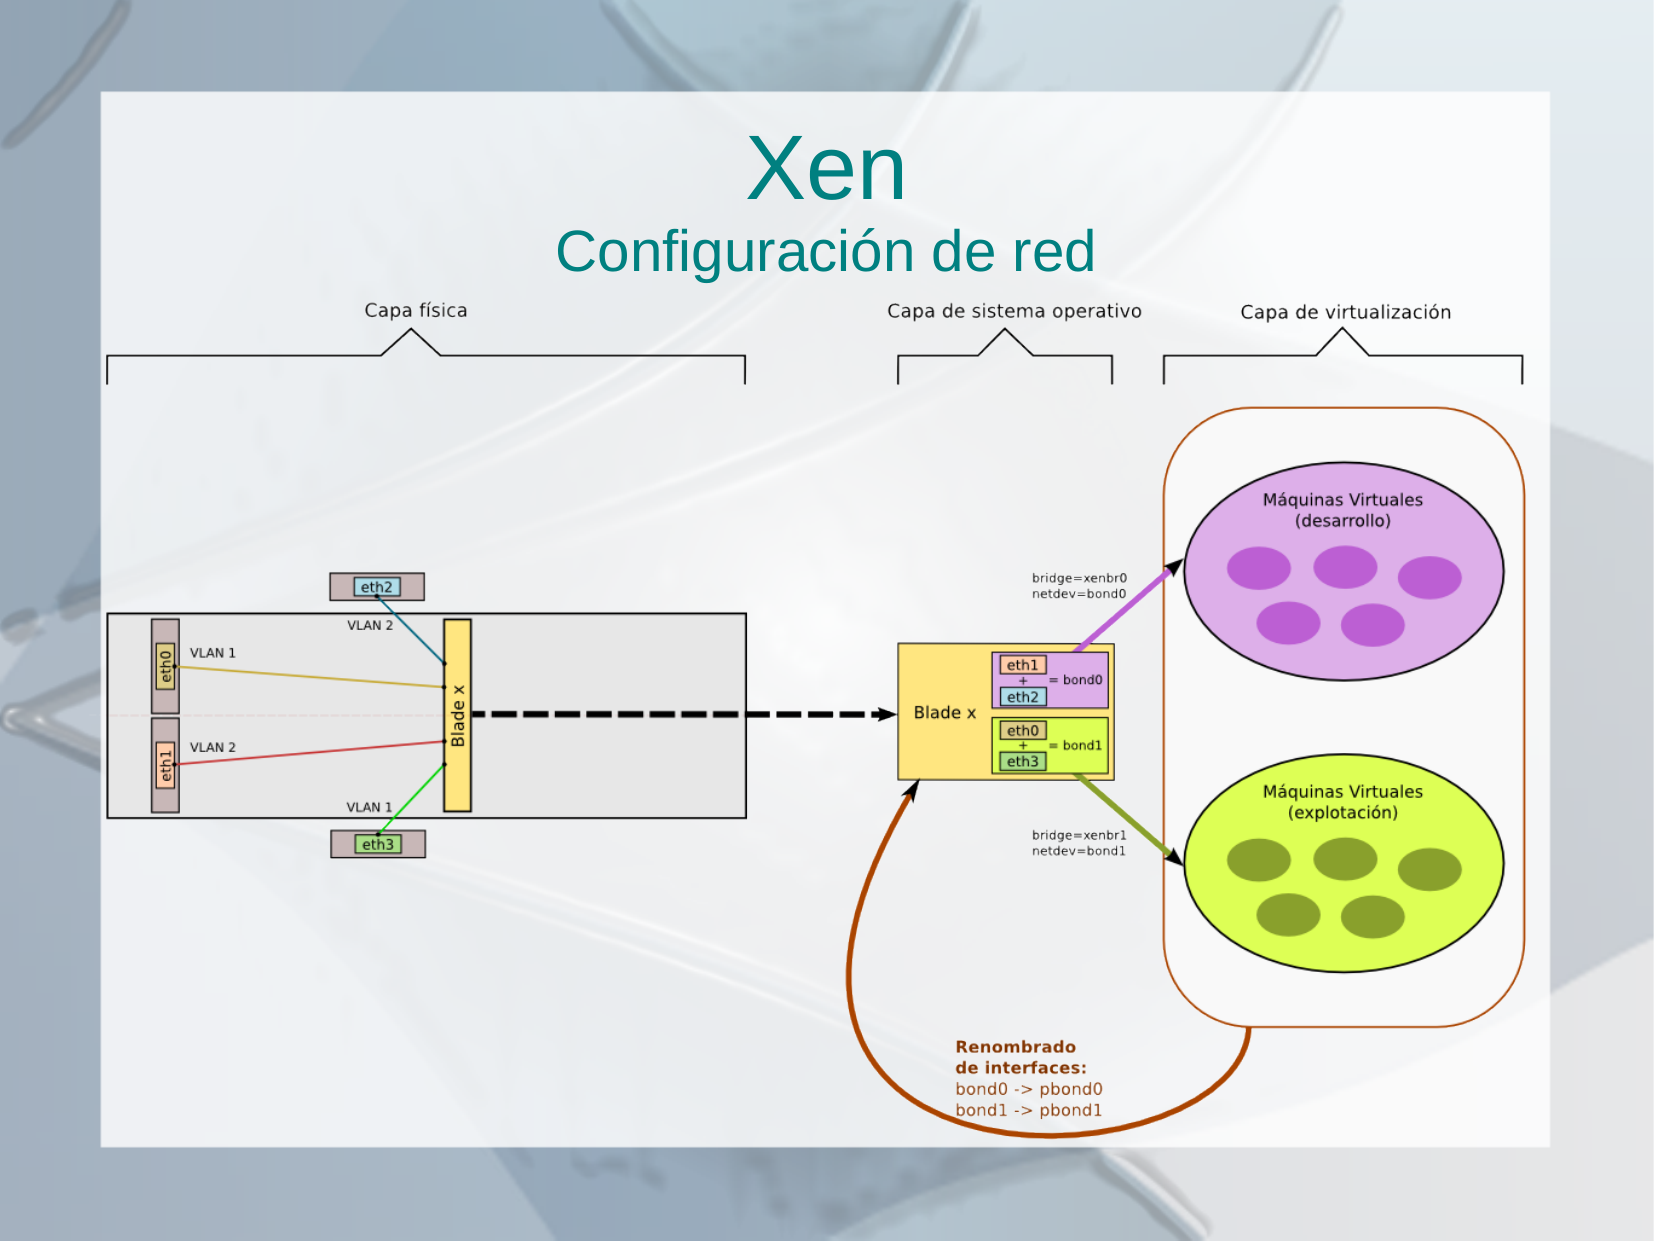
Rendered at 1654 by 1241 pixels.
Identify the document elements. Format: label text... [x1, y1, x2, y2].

title Xen Configuración de red [118, 104, 1536, 265]
picture [0, 0, 1654, 1241]
